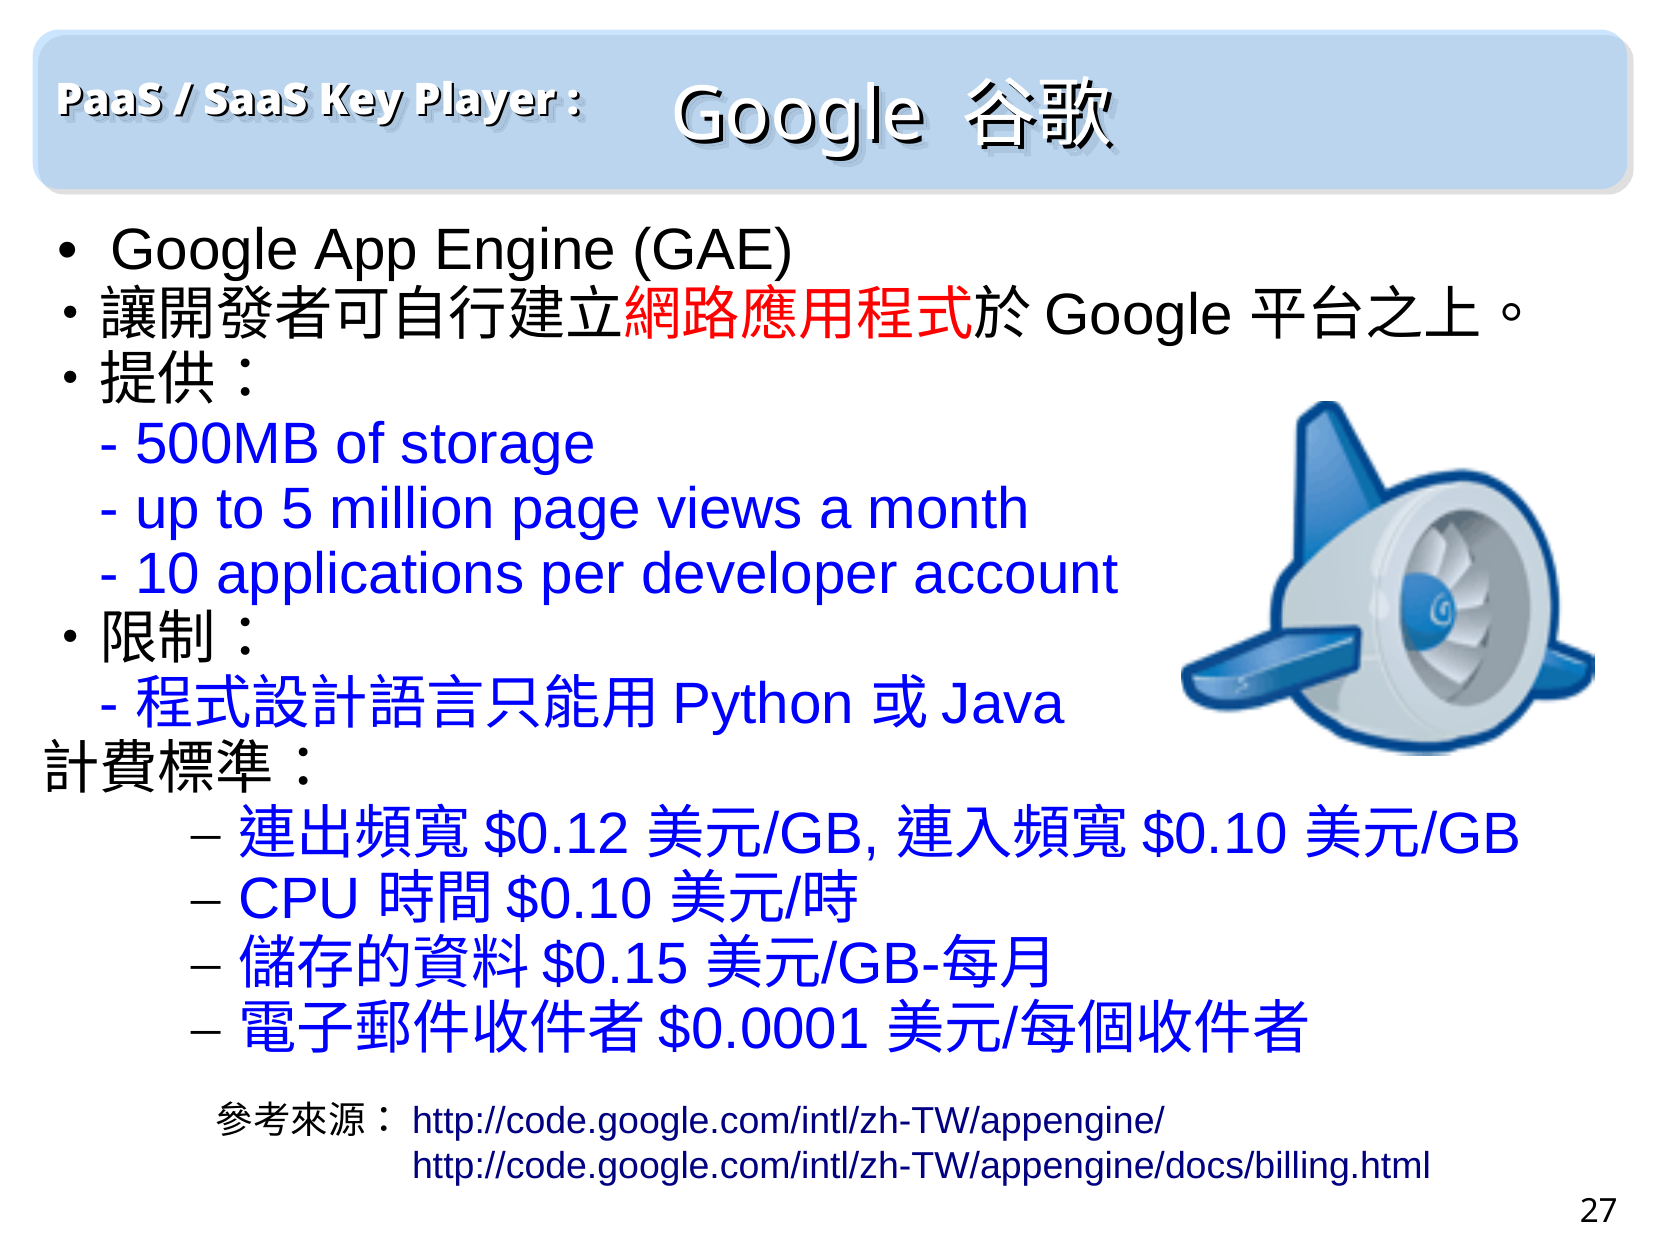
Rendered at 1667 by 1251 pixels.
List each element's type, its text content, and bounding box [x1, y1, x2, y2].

picture [1181, 401, 1595, 756]
list • Google App Engine (GAE) •讓開發者可自行建立網路應用程式於 Google 平台之上。 •提供： - 500MB of storage - up to 5 million page views a month - 10 applications per developer account •限制： - 程式設計語言只能用 Python 或 Java 計費標準： 連出頻寬 $0.12 美元/GB, 連入頻寬 $0.10 美元/GB CPU 時間 $0.10 美元/時 儲存的資料 $0.15 美元/GB-每月 電子郵件收件者 $0.0001 美元/每個收件者 [41, 212, 1607, 1064]
text_box PaaS / SaaS Key Player : Google 谷歌 [32, 29, 1628, 190]
text_box 參考來源：http://code.google.com/intl/zh-TW/appengine/ http://code.google.com/intl/zh-TW/appengine/docs/billing.html [200, 1088, 1501, 1194]
